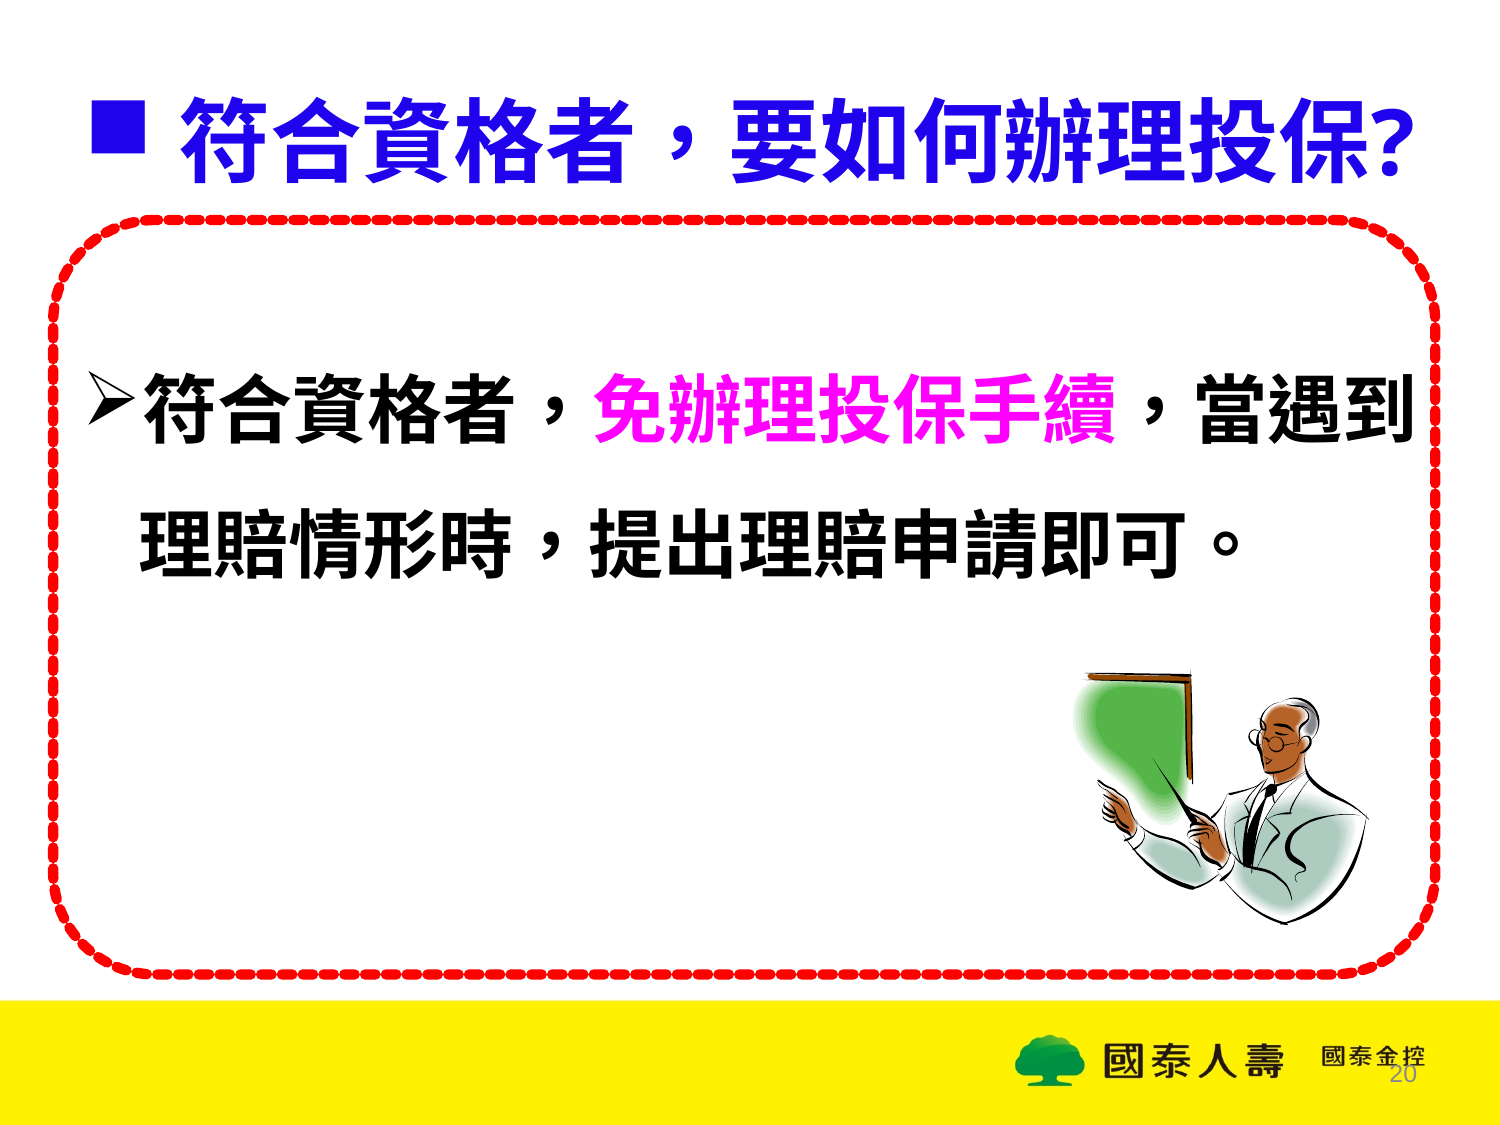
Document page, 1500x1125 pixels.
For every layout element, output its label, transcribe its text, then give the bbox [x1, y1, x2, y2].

list 符合資格者，免辦理投保手續，當遇到理賠情形時，提出理賠申請即可。 [75, 302, 1426, 634]
title 符合資格者，要如何辦理投保? [75, 45, 1426, 233]
text_box <編號> [1074, 1042, 1426, 1103]
title 符合資格者，要如何辦理投保? [118, 222, 1370, 233]
picture [0, 0, 1500, 1125]
